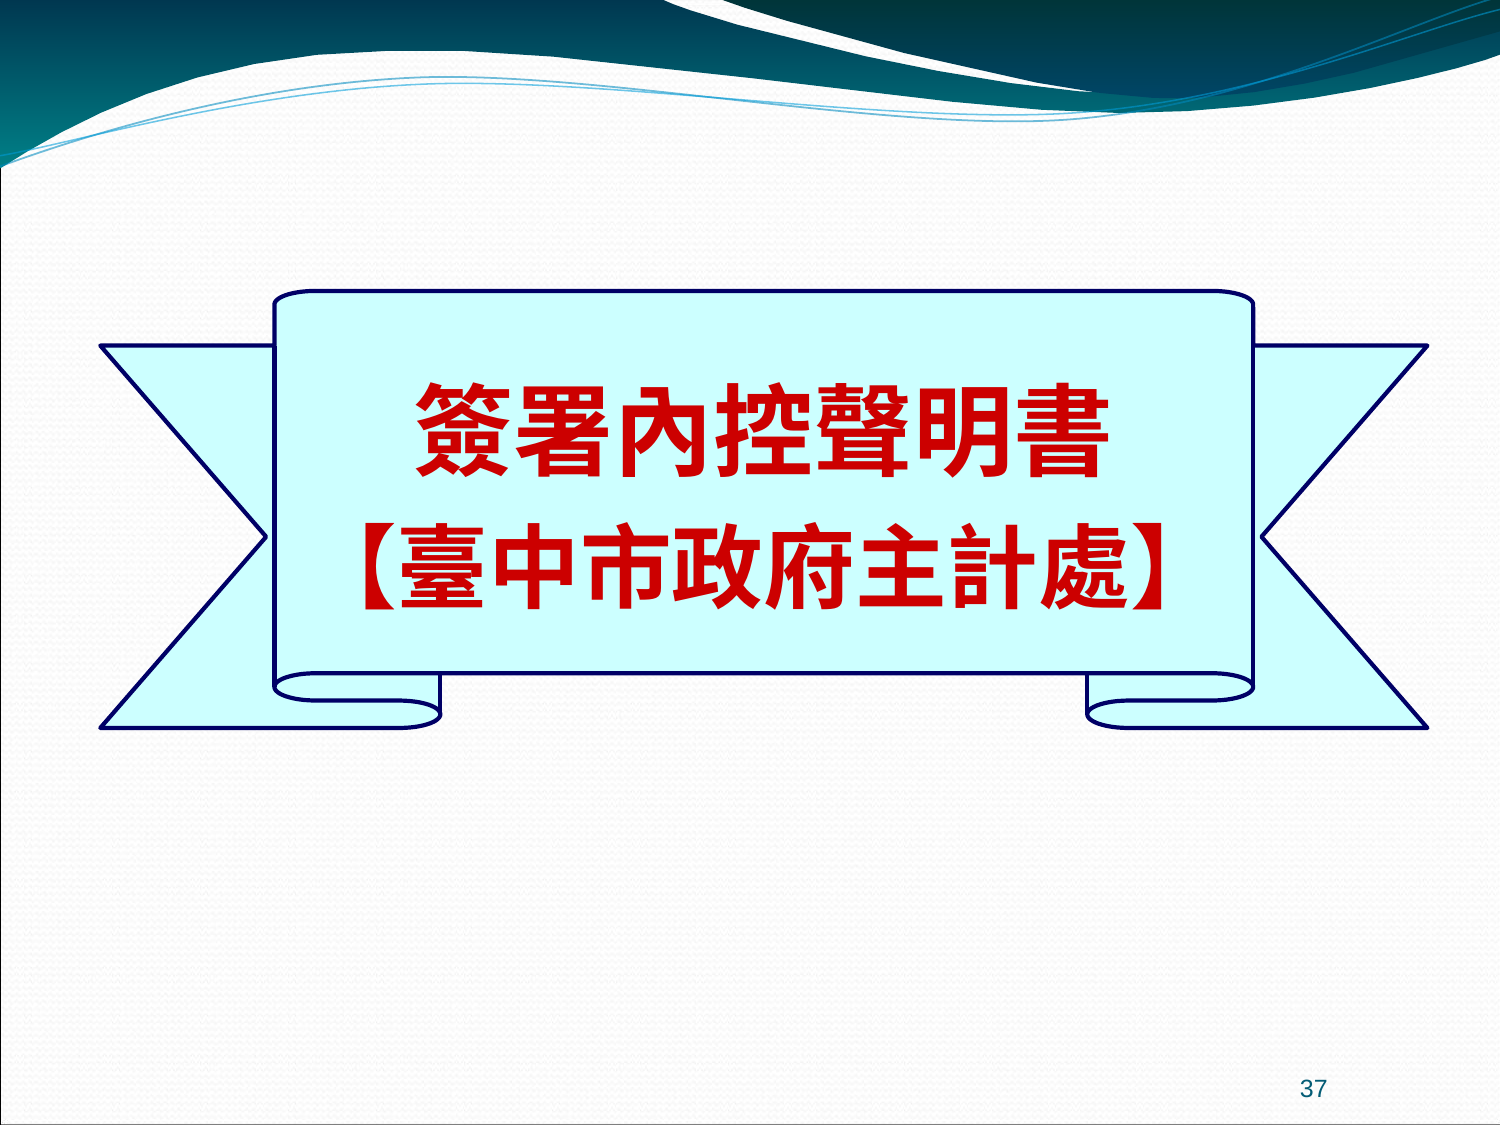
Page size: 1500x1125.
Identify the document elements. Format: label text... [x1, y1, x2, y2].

text_box [1299, 1042, 1426, 1103]
text_box 簽署內控聲明書 【臺中市政府主計處】 [100, 290, 1428, 728]
